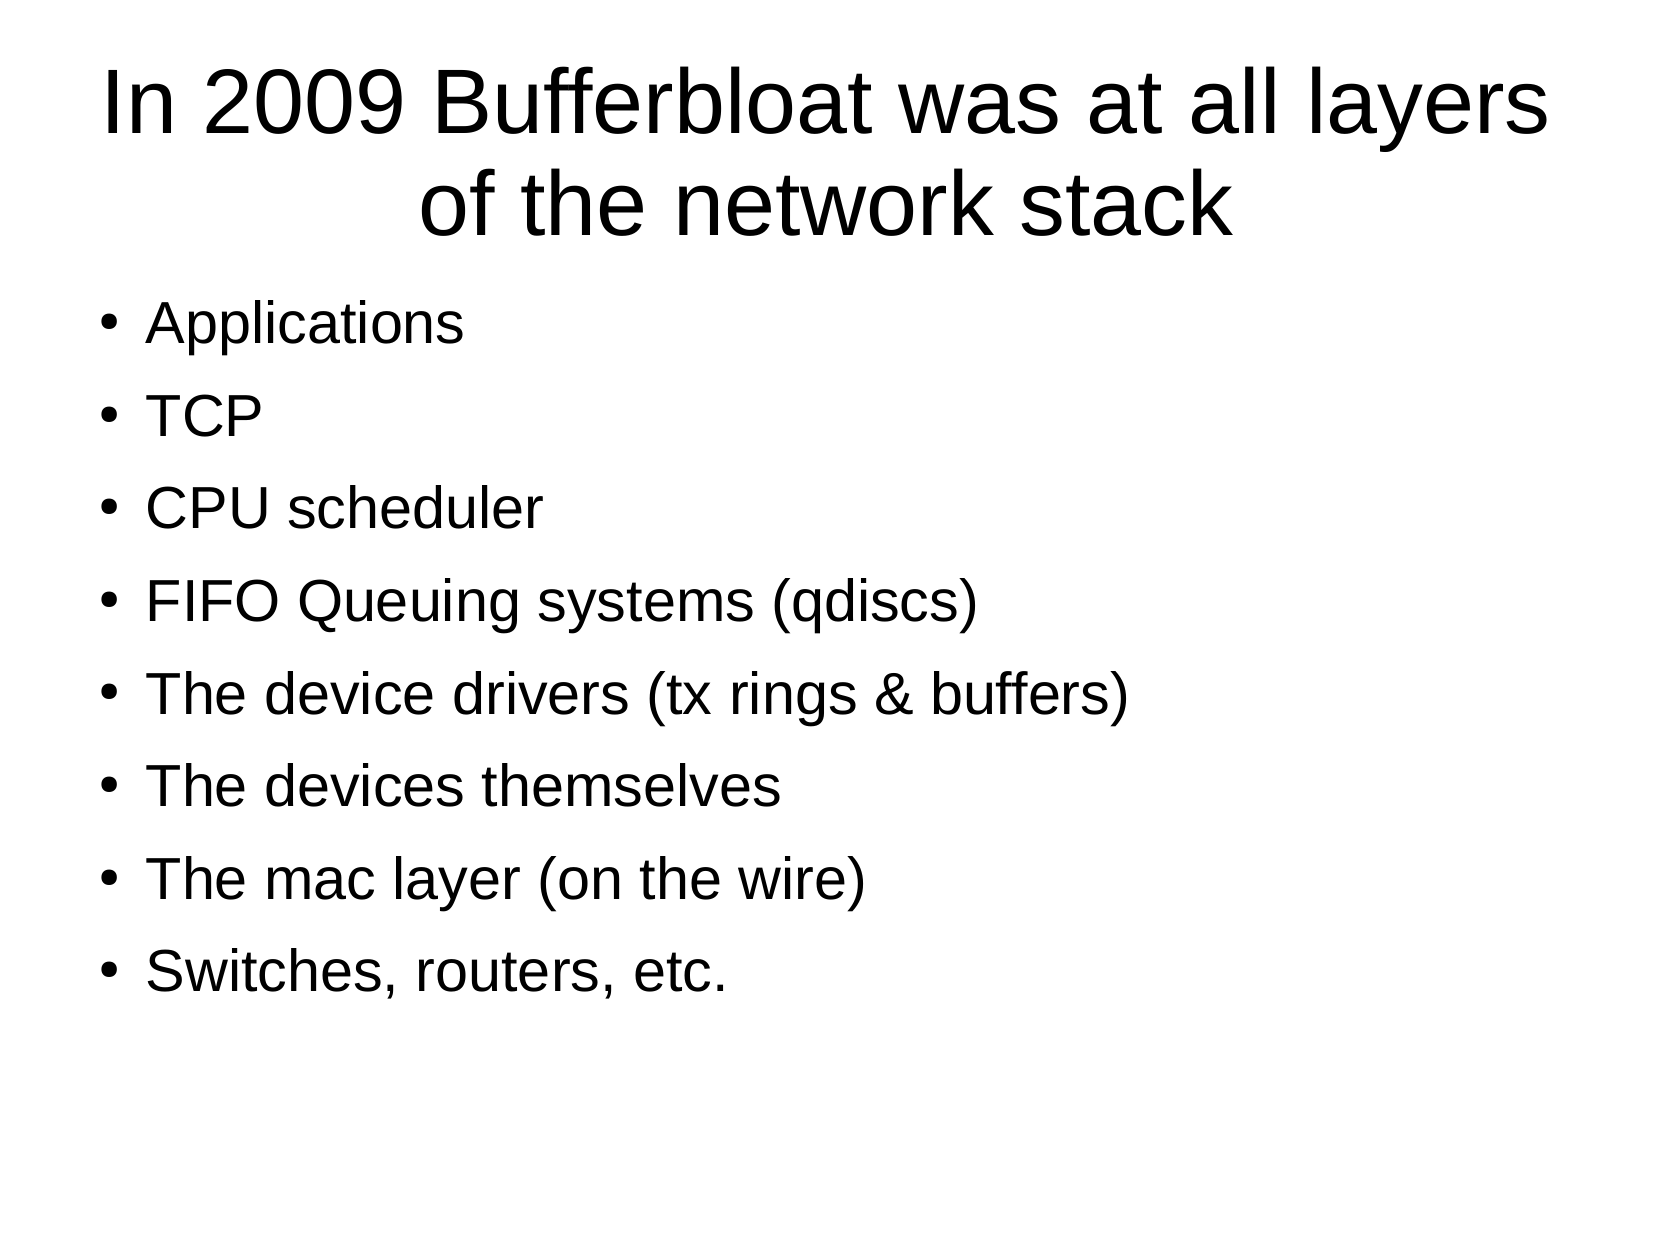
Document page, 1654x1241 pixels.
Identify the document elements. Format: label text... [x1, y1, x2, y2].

title In 2009 Bufferbloat was at all layers of the network stack [82, 49, 1571, 257]
list Applications TCP CPU scheduler FIFO Queuing systems (qdiscs) The device drivers (tx rings & buffers) The devices themselves The mac layer (on the wire) Switches, routers, etc. [82, 290, 1571, 1010]
